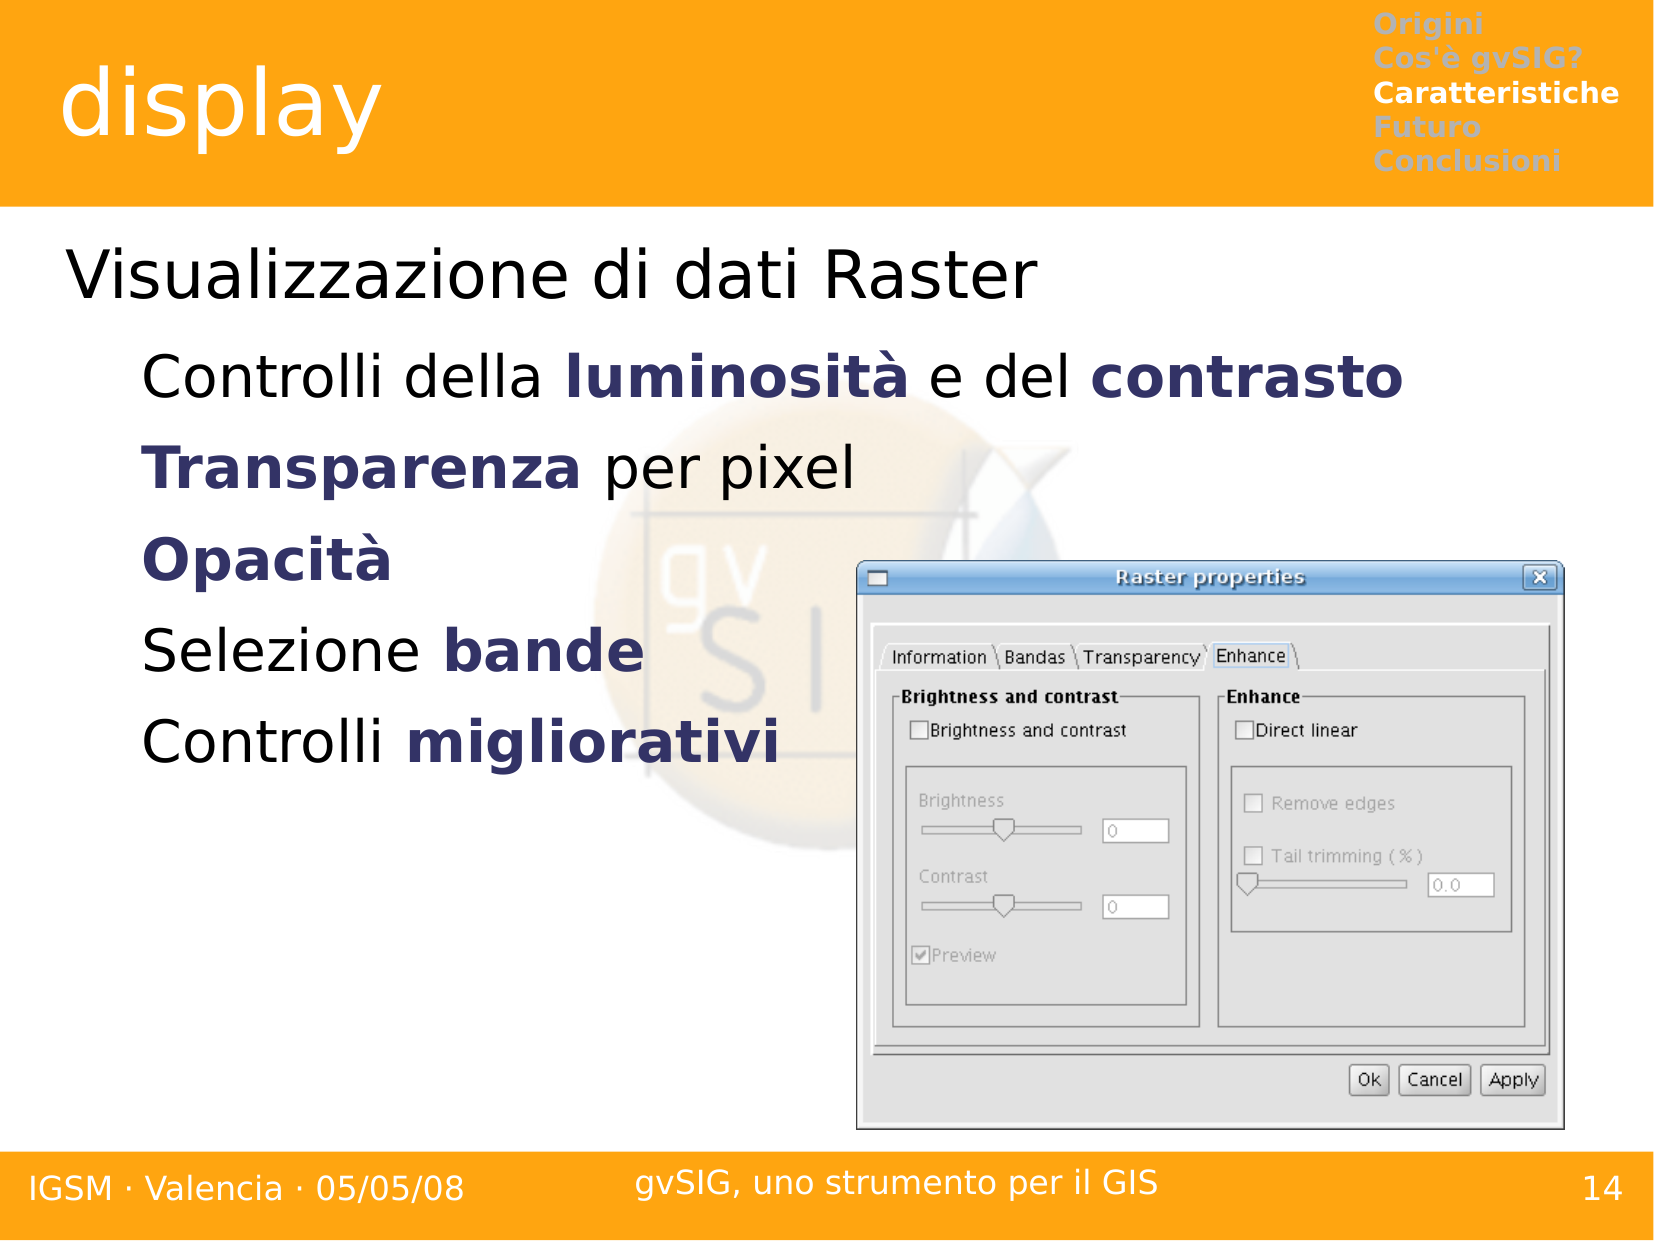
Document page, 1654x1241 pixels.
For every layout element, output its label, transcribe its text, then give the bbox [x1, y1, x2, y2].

list Visualizzazione di dati Raster Controlli della luminosità e del contrasto Transparenza per pixel Opacità Selezione bande Controlli migliorativi [47, 236, 1595, 777]
title display [59, 29, 1358, 178]
picture [856, 560, 1565, 1130]
text_box Origini Cos'è gvSIG? Caratteristiche Futuro Conclusioni [1358, 0, 1654, 207]
